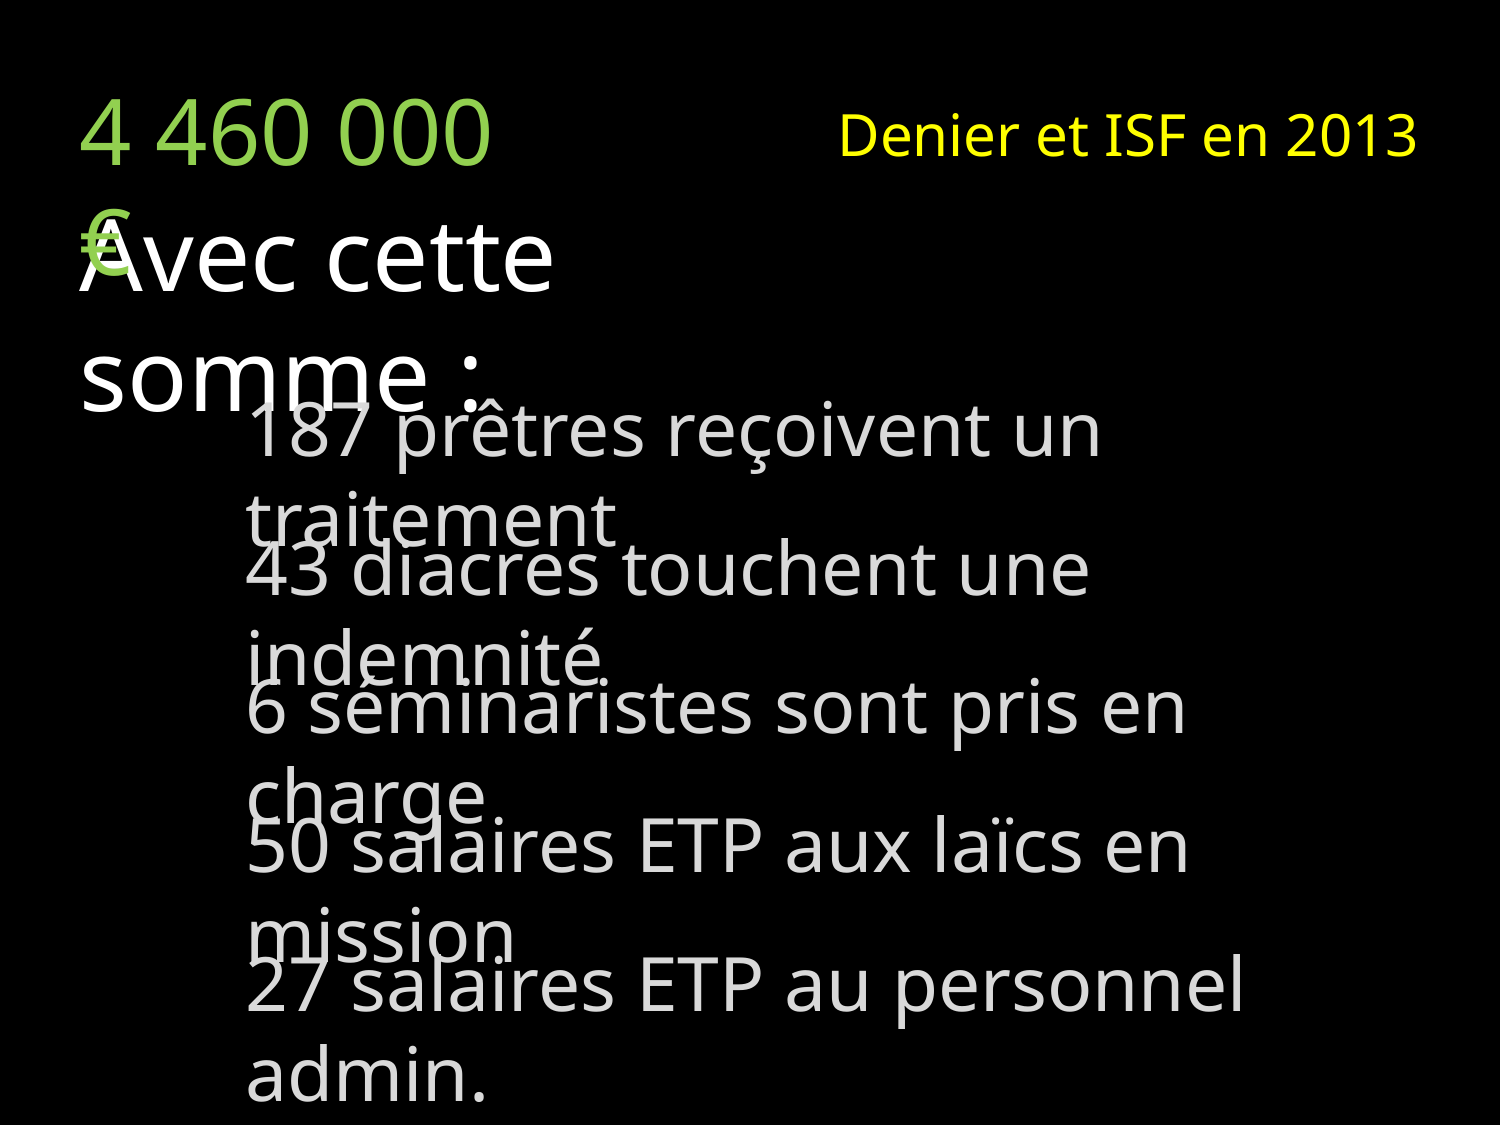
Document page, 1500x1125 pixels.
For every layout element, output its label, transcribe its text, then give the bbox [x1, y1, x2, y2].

text_box Denier et ISF en 2013 [822, 90, 1440, 161]
text_box 43 diacres touchent une indemnité [230, 513, 1412, 620]
text_box 50 salaires ETP aux laïcs en mission [230, 790, 1412, 897]
title 4 460 000 € [64, 66, 565, 200]
text_box 187 prêtres reçoivent un traitement [230, 374, 1412, 482]
text_box 27 salaires ETP au personnel admin. [230, 928, 1412, 1036]
text_box Avec cette somme : [64, 184, 928, 374]
text_box 6 séminaristes sont pris en charge [230, 651, 1412, 759]
